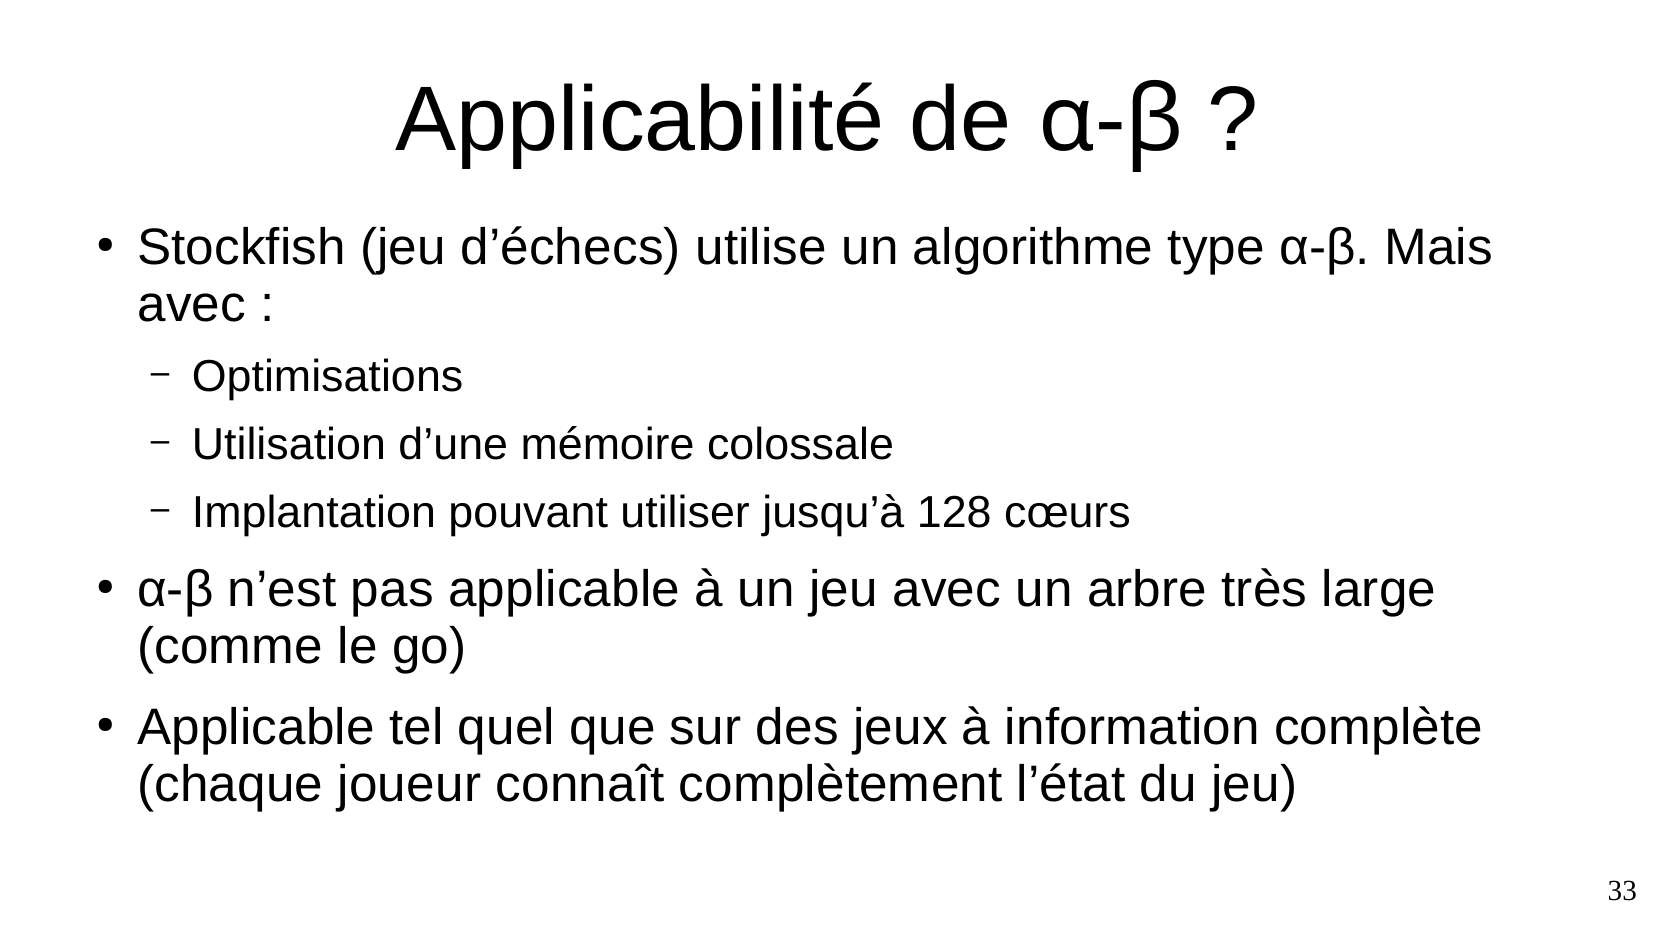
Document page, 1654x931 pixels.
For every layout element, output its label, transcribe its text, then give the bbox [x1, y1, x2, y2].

list Stockfish (jeu d’échecs) utilise un algorithme type α-β. Mais avec : Optimisations Utilisation d’une mémoire colossale Implantation pouvant utiliser jusqu’à 128 cœurs α-β n’est pas applicable à un jeu avec un arbre très large (comme le go) Applicable tel quel que sur des jeux à information complète (chaque joueur connaît complètement l’état du jeu) [82, 217, 1571, 827]
title Applicabilité de α-β ? [82, 37, 1571, 193]
